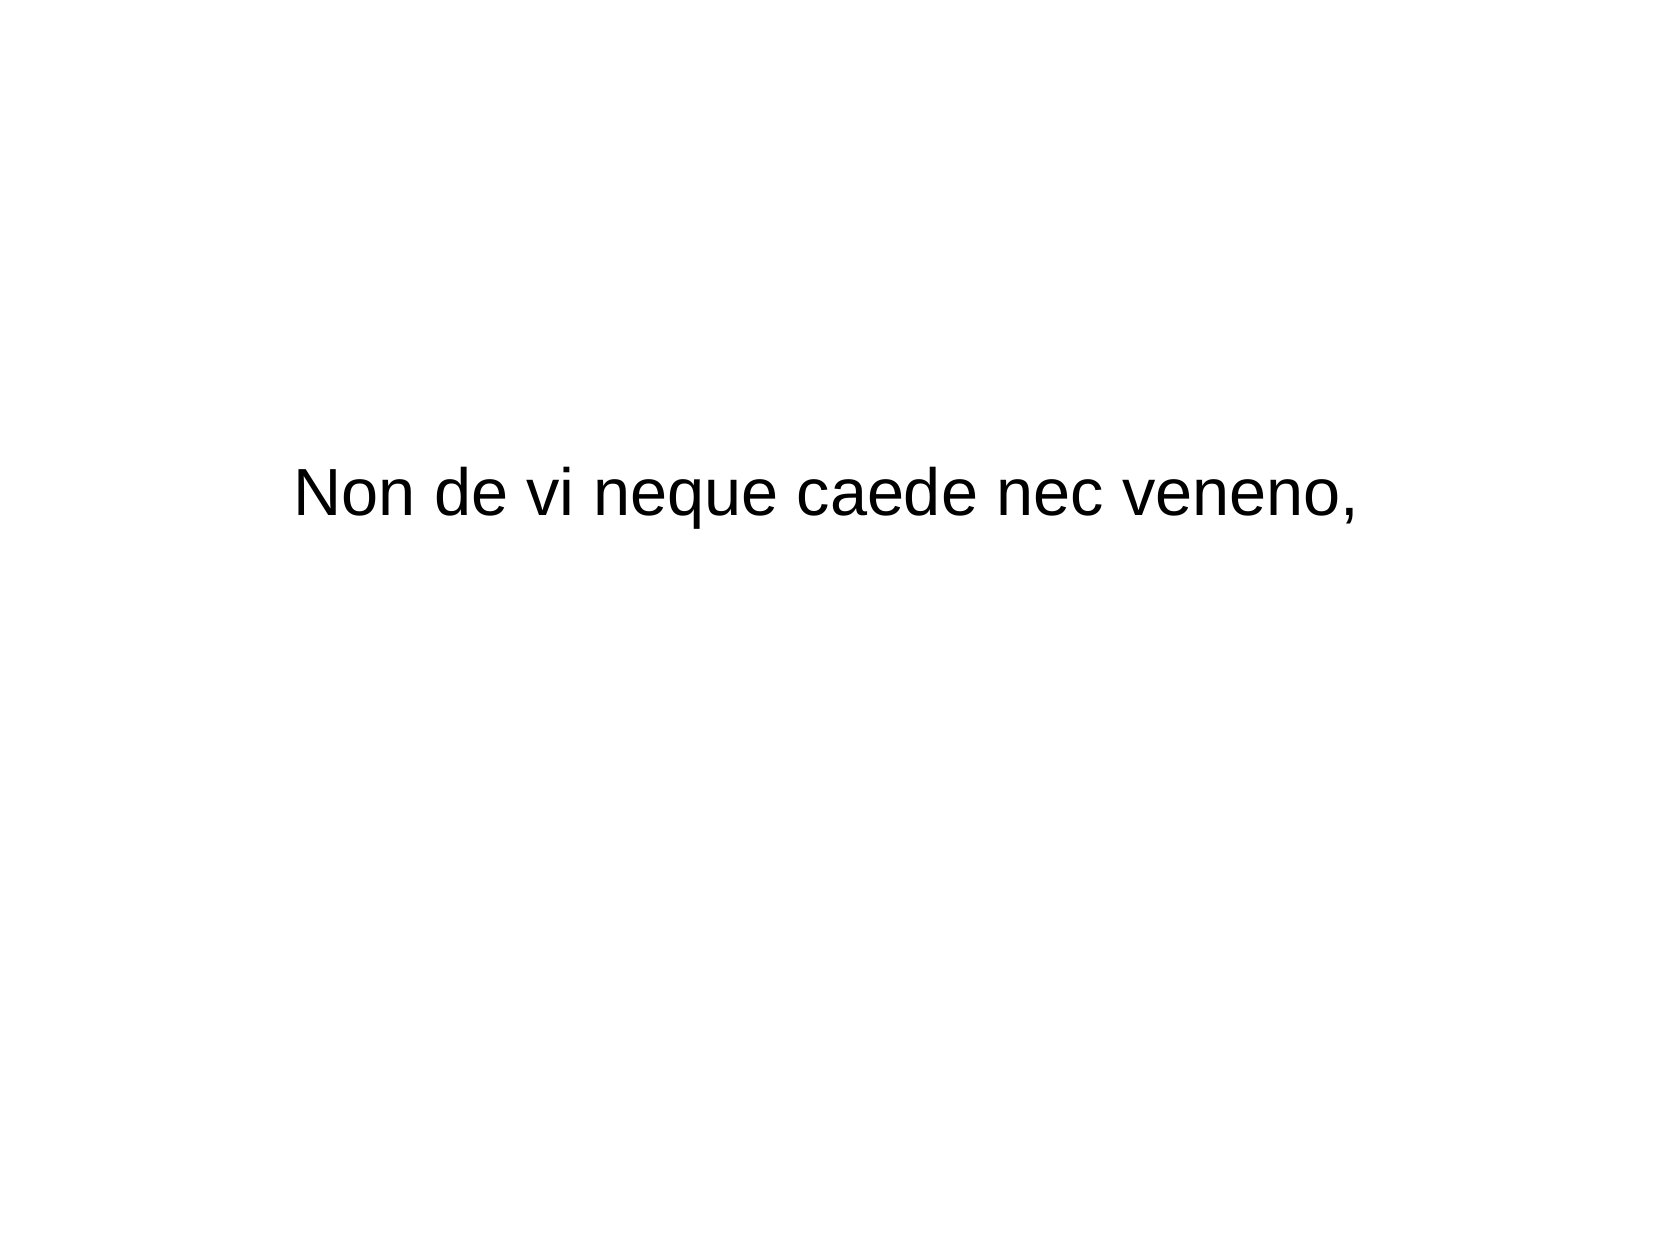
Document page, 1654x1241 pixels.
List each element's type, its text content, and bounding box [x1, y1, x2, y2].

subtitle Non de vi neque caede nec veneno, [82, 49, 1571, 1010]
